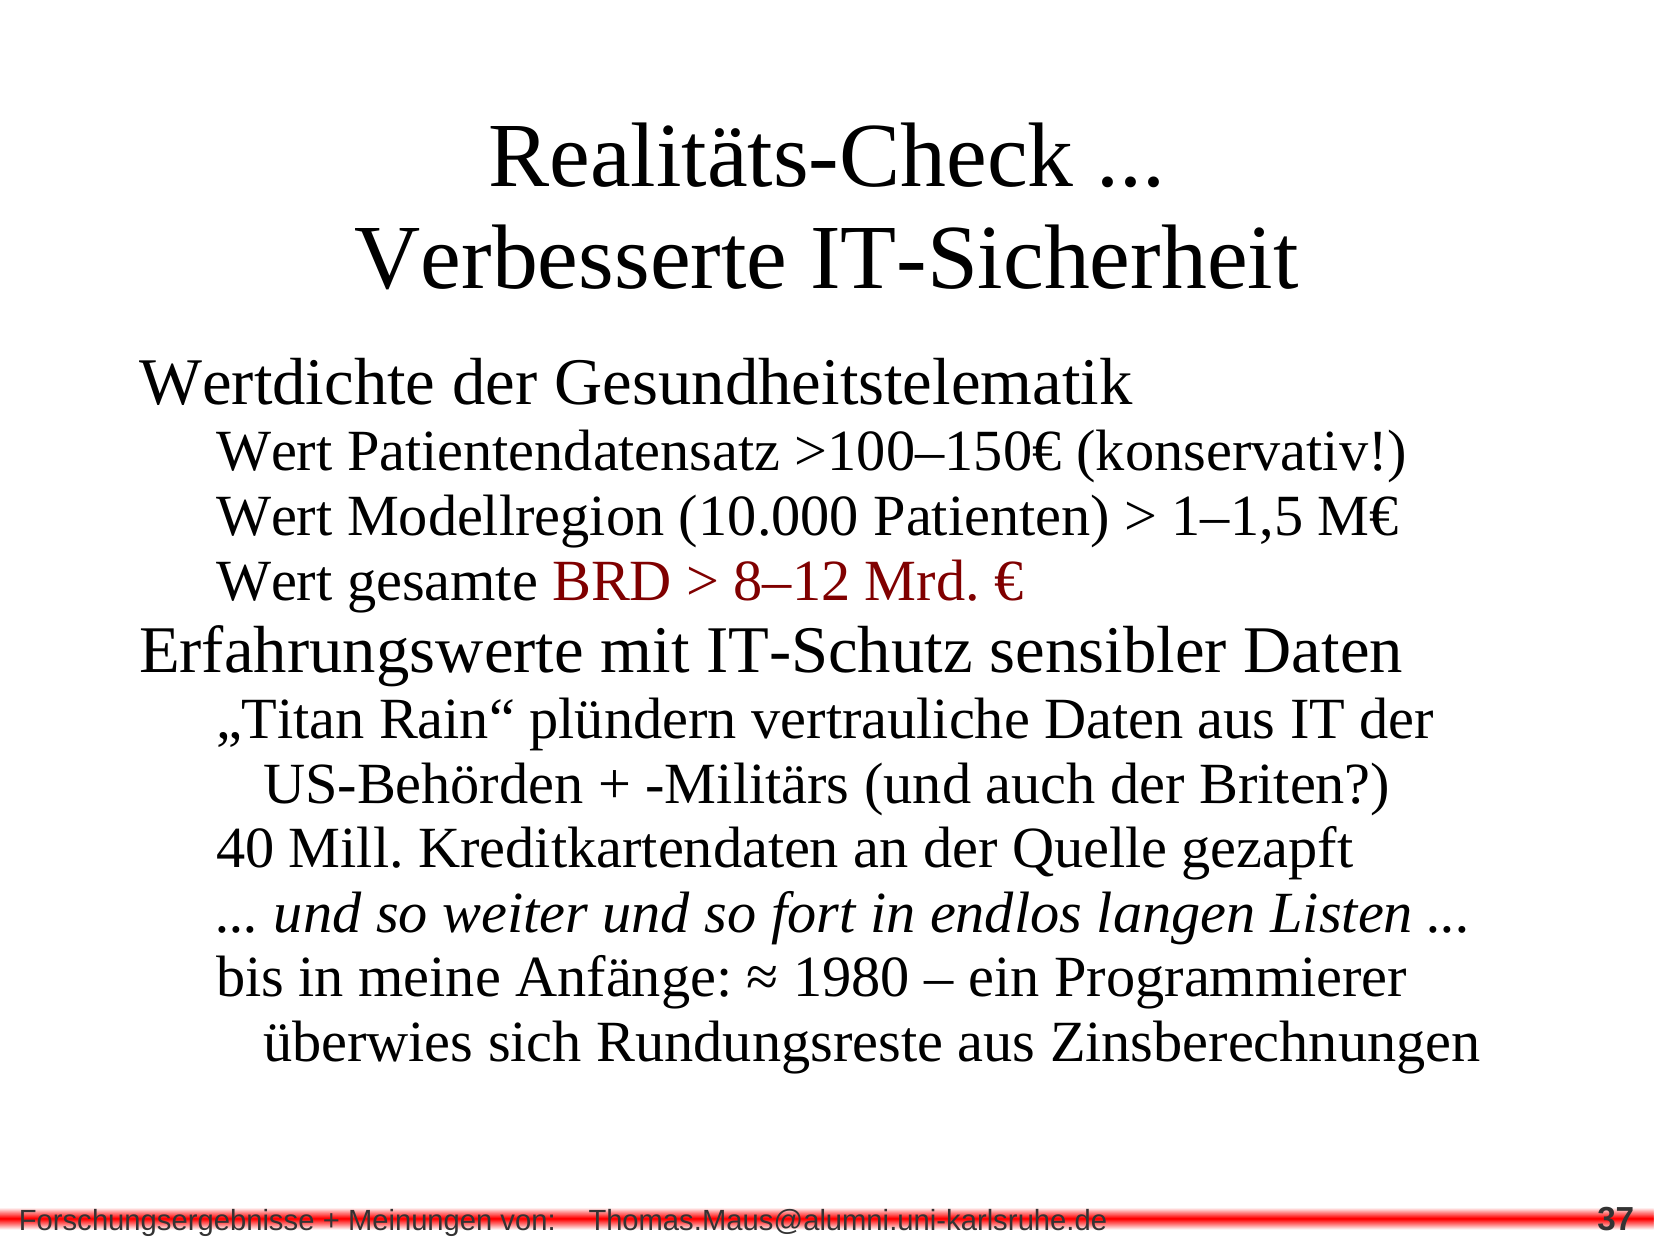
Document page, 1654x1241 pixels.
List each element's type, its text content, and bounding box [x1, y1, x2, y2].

list Wertdichte der Gesundheitstelematik Wert Patientendatensatz >100–150€ (konservativ!) Wert Modellregion (10.000 Patienten) > 1–1,5 M€ Wert gesamte BRD > 8–12 Mrd. € Erfahrungswerte mit IT-Schutz sensibler Daten „Titan Rain“ plündern vertrauliche Daten aus IT der US-Behörden + -Militärs (und auch der Briten?) 40 Mill. Kreditkartendaten an der Quelle gezapft ... und so weiter und so fort in endlos langen Listen ... bis in meine Anfänge: ≈ 1980 – ein Programmierer überwies sich Rundungsreste aus Zinsberechnungen [121, 344, 1534, 1141]
title Realitäts-Check ... Verbesserte IT-Sicherheit [121, 95, 1534, 318]
